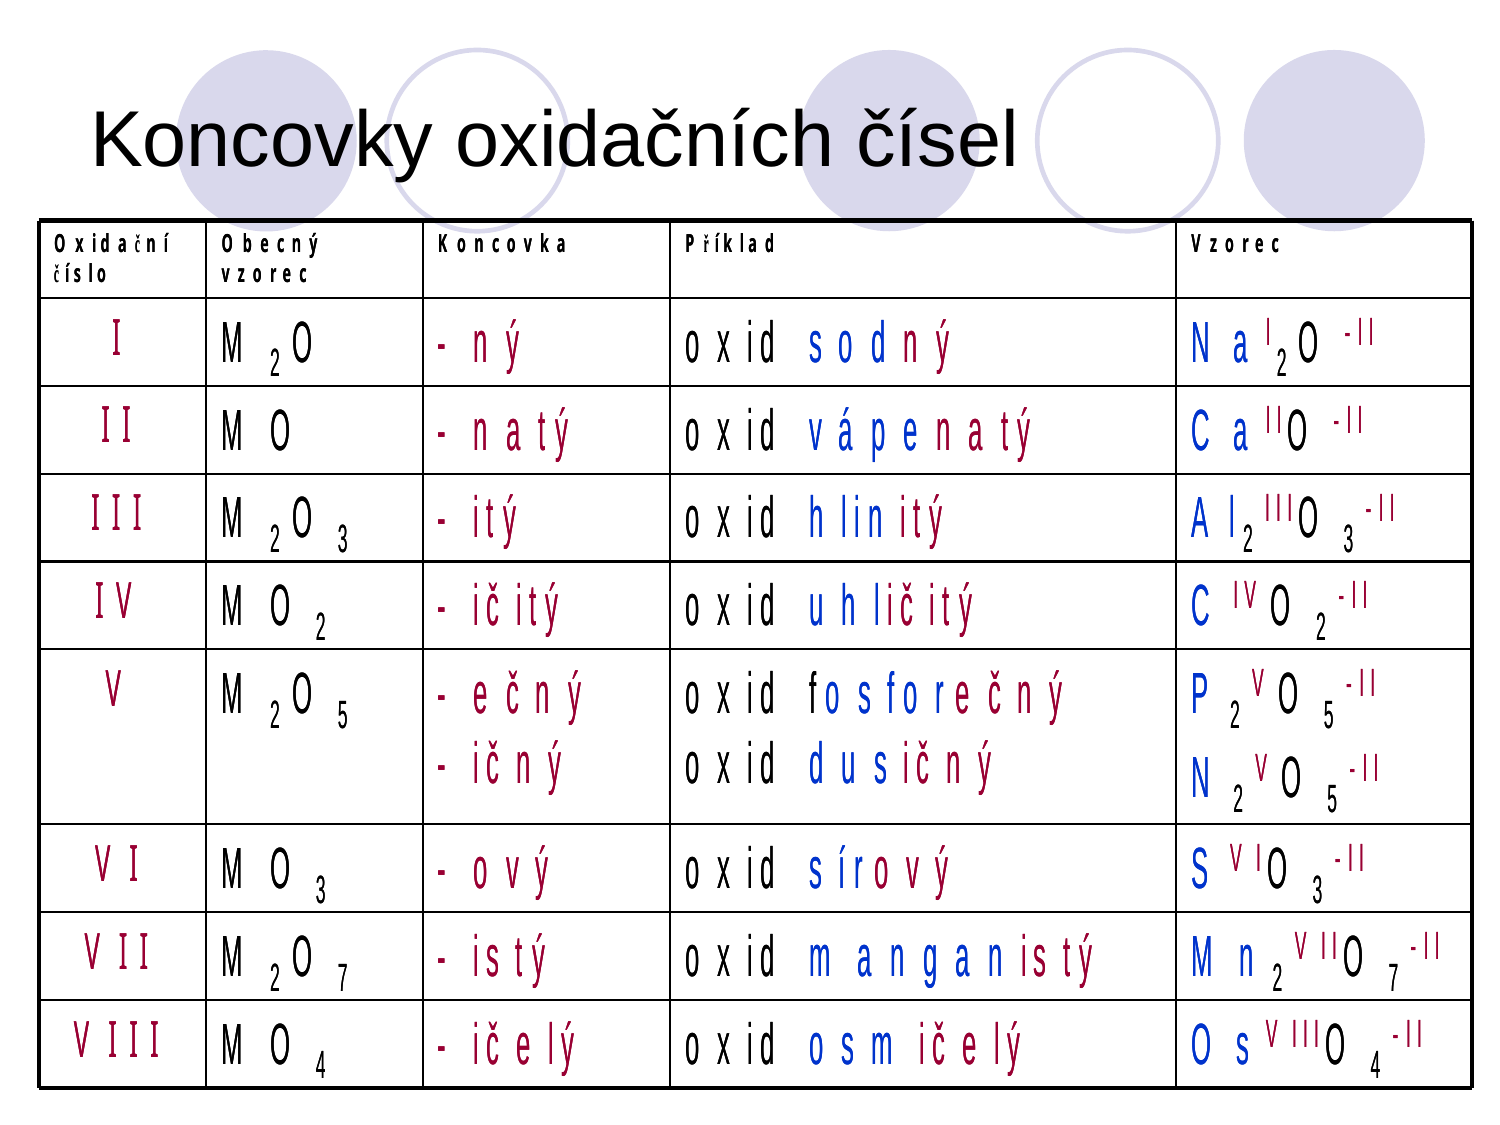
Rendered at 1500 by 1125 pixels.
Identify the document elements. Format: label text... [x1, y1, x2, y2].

title Koncovky oxidačních čísel [75, 45, 1426, 218]
picture [36, 218, 1477, 1093]
